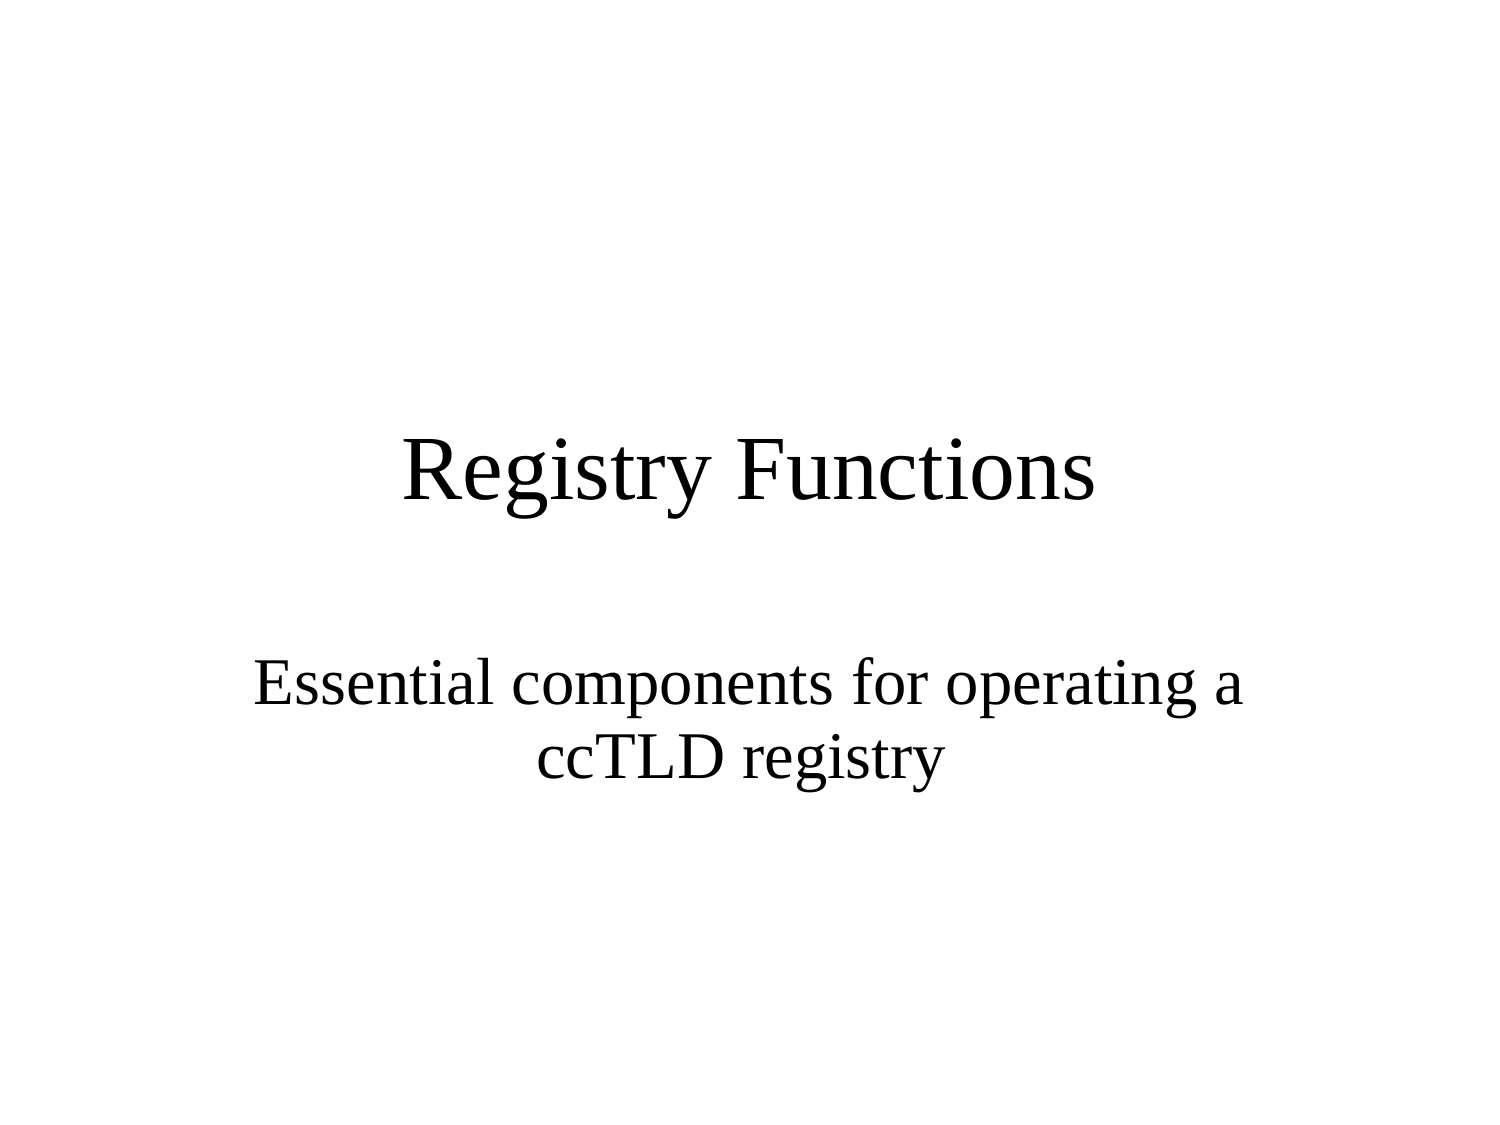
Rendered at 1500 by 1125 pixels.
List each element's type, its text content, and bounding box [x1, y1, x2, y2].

title Registry Functions [112, 374, 1388, 563]
subtitle Essential components for operating a ccTLD registry [225, 637, 1276, 926]
